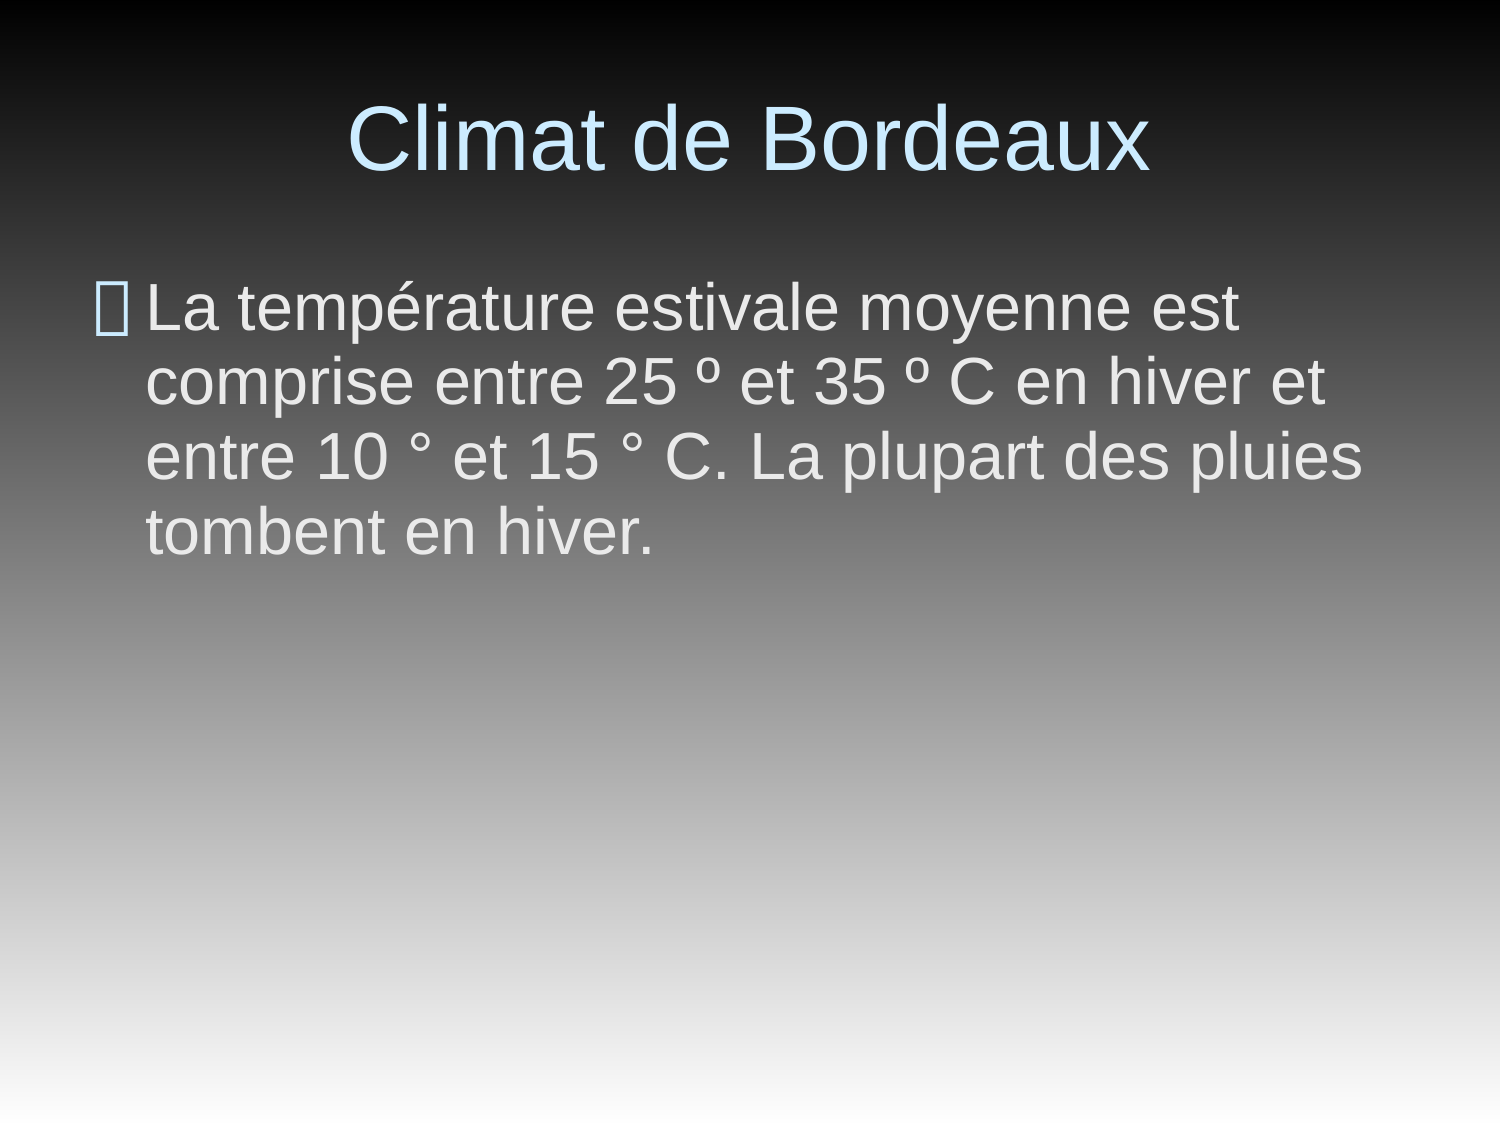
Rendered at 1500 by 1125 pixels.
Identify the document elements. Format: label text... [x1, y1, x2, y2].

list La température estivale moyenne est comprise entre 25 º et 35 º C en hiver et entre 10 ° et 15 ° C. La plupart des pluies tombent en hiver. [74, 262, 1425, 1000]
title Climat de Bordeaux [74, 44, 1425, 233]
